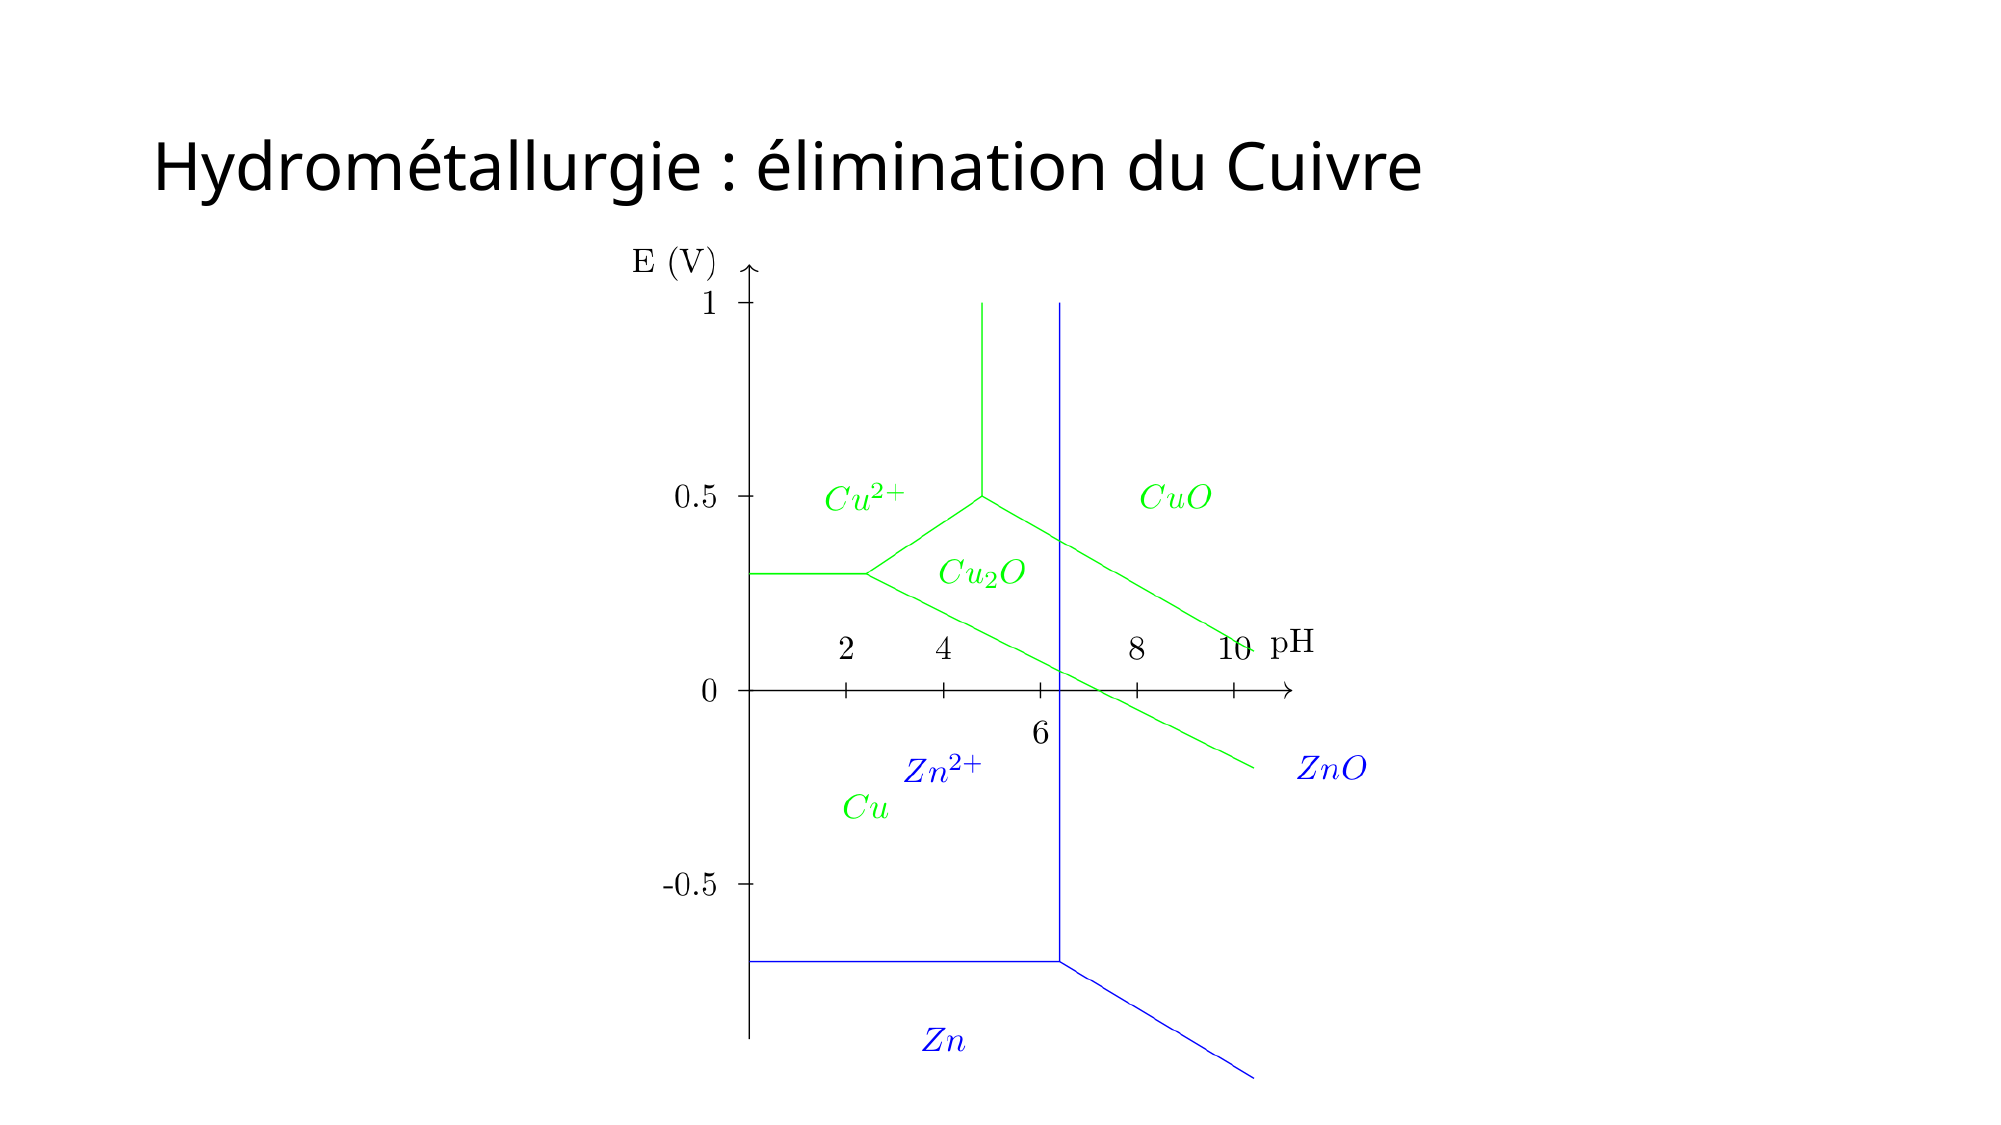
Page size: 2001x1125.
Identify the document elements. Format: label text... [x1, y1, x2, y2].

title Hydrométallurgie : élimination du Cuivre [137, 59, 1863, 278]
picture [610, 214, 1388, 1107]
